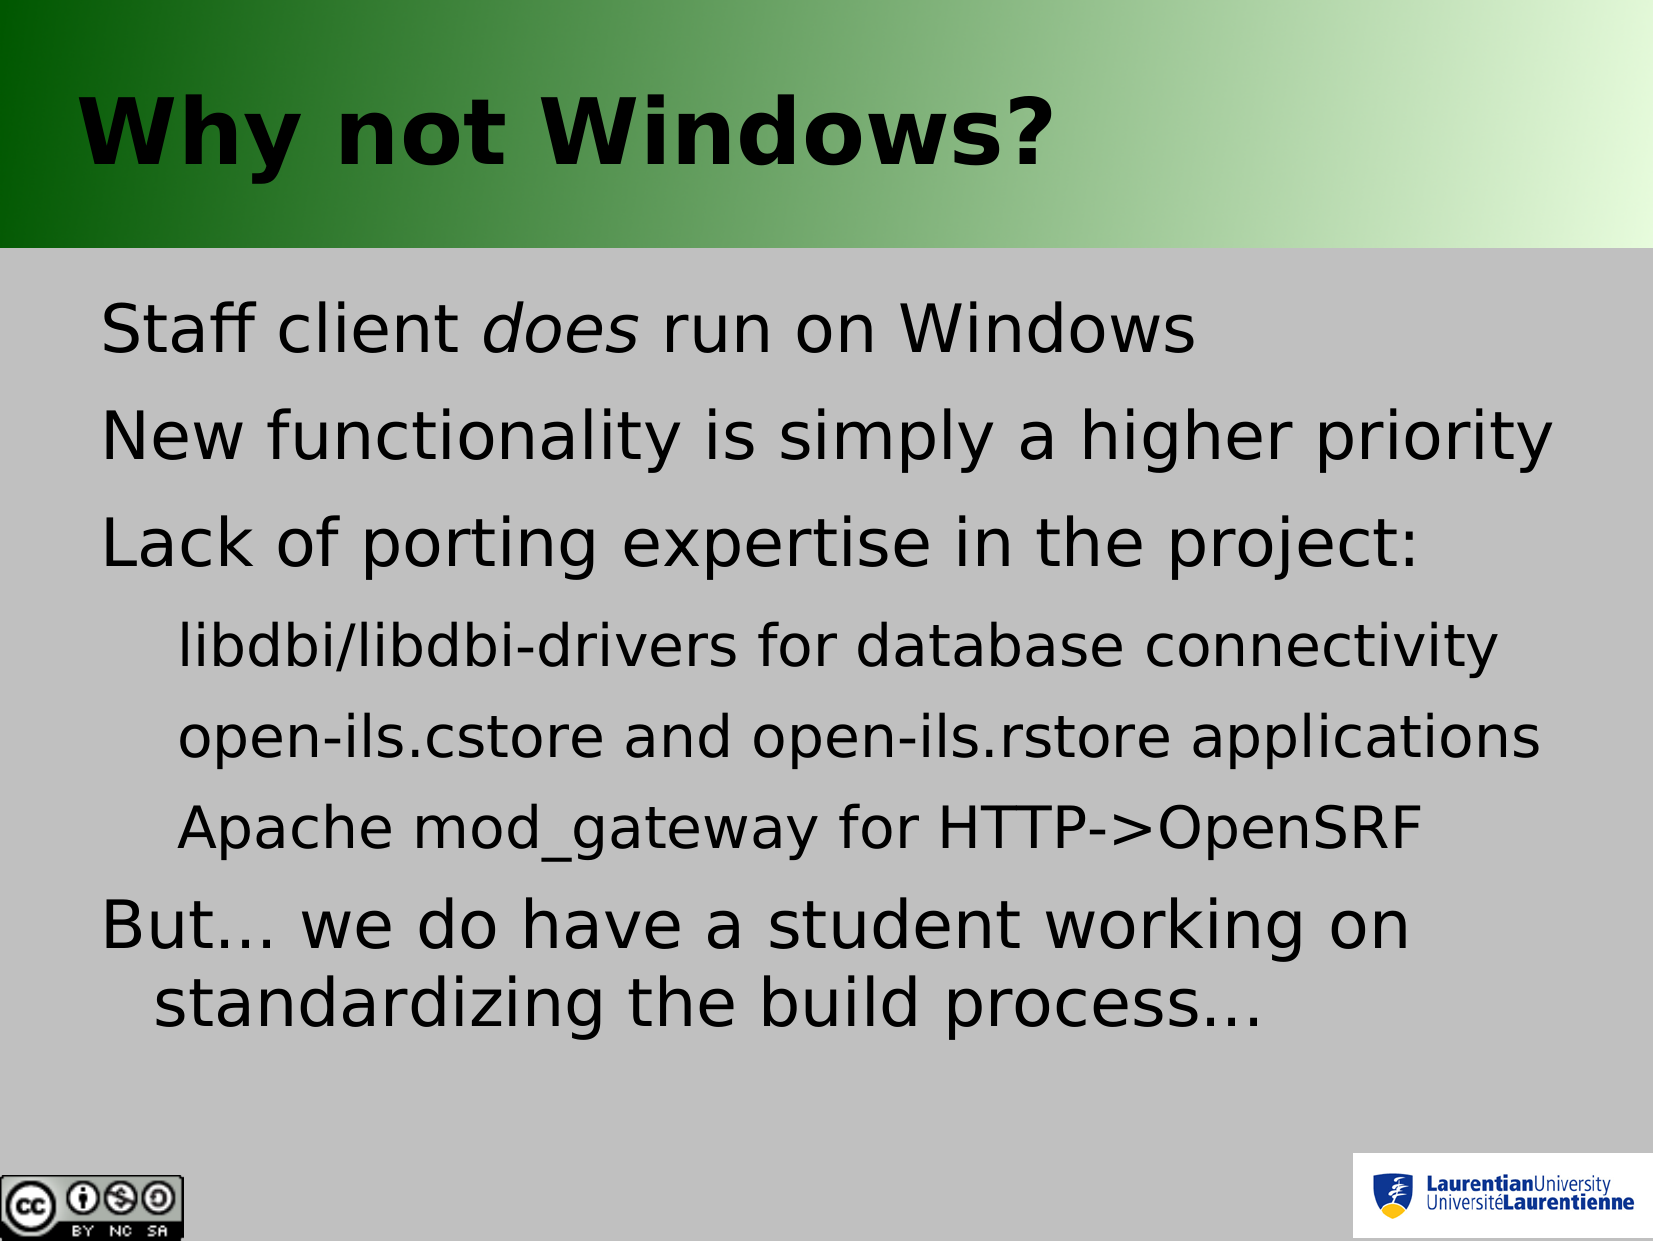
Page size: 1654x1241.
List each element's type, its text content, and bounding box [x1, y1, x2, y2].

picture [1353, 1153, 1653, 1238]
picture [0, 1175, 184, 1241]
title Why not Windows? [76, 36, 1565, 229]
picture [0, 0, 1653, 248]
list Staff client does run on Windows New functionality is simply a higher priority Lack of porting expertise in the project: libdbi/libdbi-drivers for database connectivity open-ils.cstore and open-ils.rstore applications Apache mod_gateway for HTTP->OpenSRF But... we do have a student working on standardizing the build process... [82, 290, 1571, 1188]
